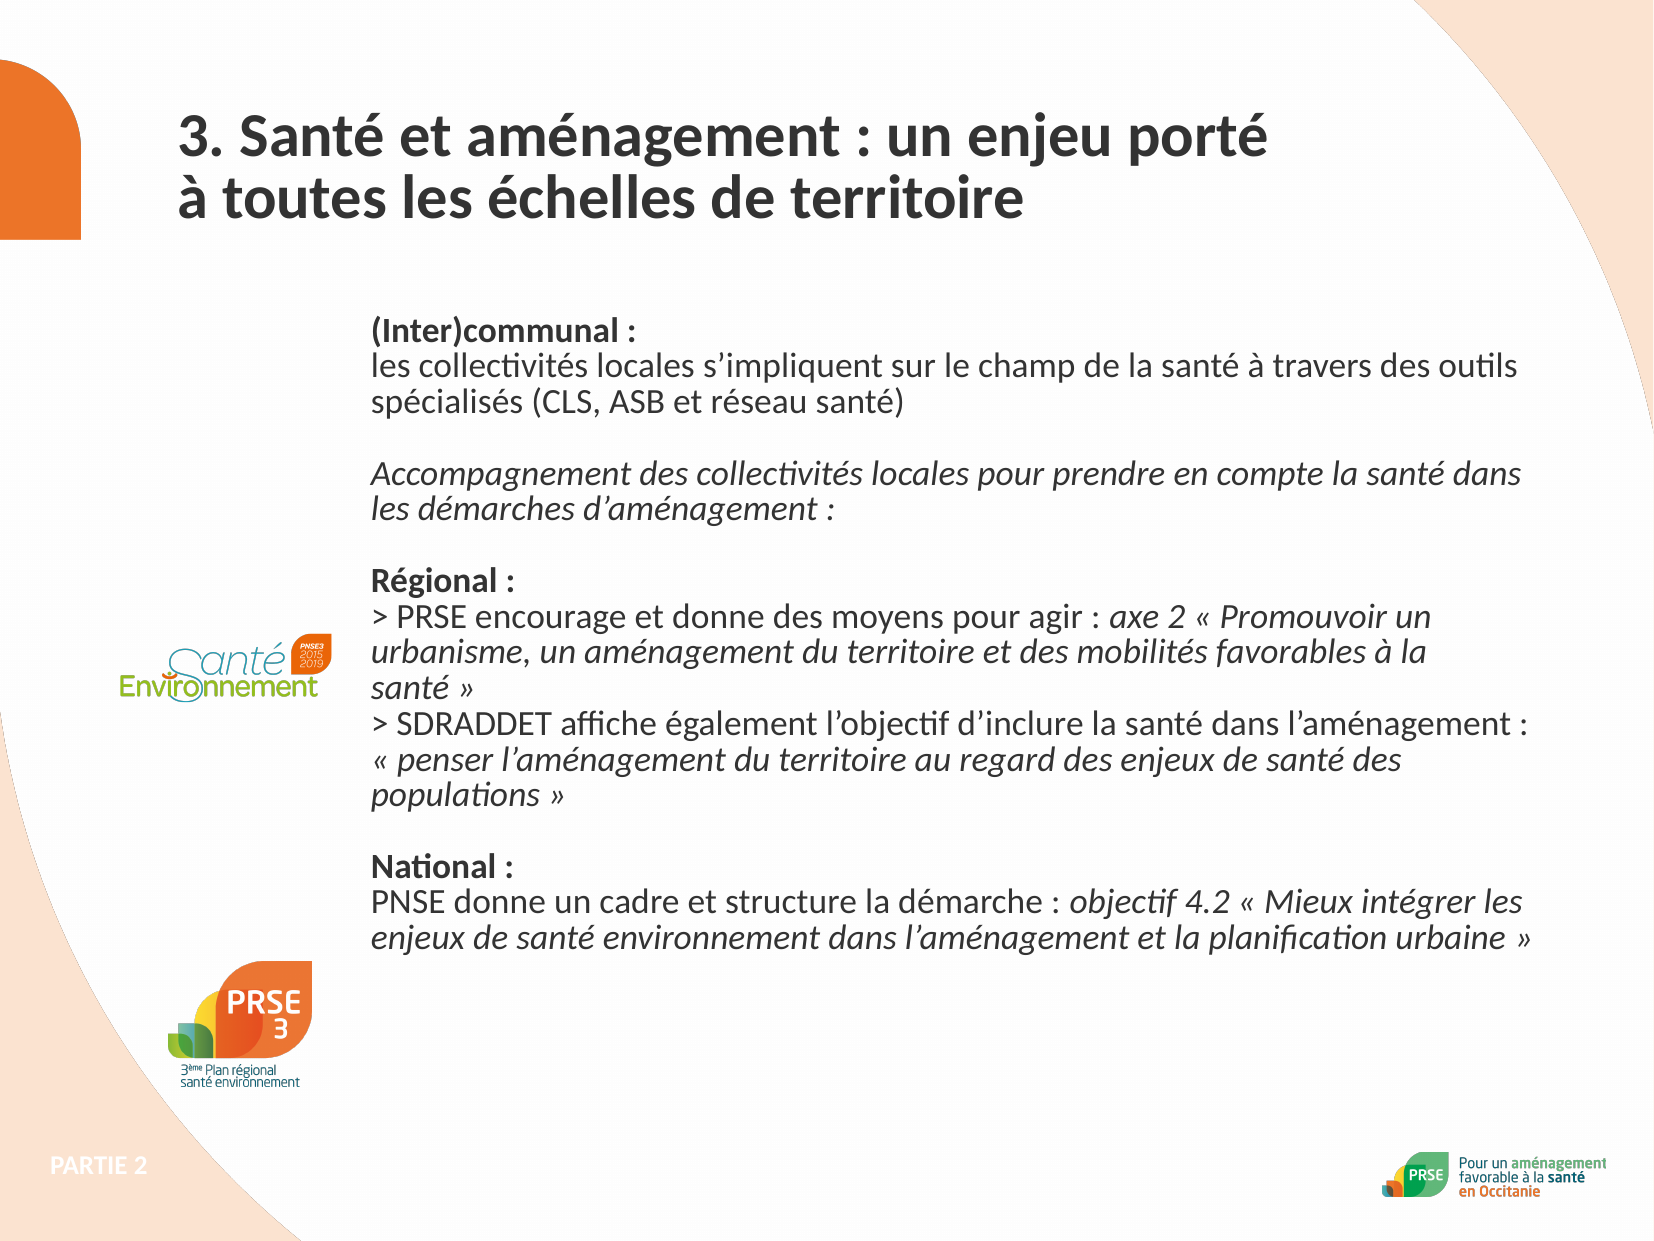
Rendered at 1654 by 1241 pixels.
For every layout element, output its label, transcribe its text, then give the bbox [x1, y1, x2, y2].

text_box (Inter)communal : les collectivités locales s’impliquent sur le champ de la santé à travers des outils spécialisés (CLS, ASB et réseau santé) Accompagnement des collectivités locales pour prendre en compte la santé dans les démarches d’aménagement : Régional : > PRSE encourage et donne des moyens pour agir : axe 2 « Promouvoir un urbanisme, un aménagement du territoire et des mobilités favorables à la santé » > SDRADDET affiche également l’objectif d’inclure la santé dans l’aménagement : « penser l’aménagement du territoire au regard des enjeux de santé des populations » National : PNSE donne un cadre et structure la démarche : objectif 4.2 « Mieux intégrer les enjeux de santé environnement dans l’aménagement et la planification urbaine » [356, 308, 1550, 1241]
title 3. Santé et aménagement : un enjeu porté à toutes les échelles de territoire [177, 57, 1619, 287]
text_box PARTIE 2 [35, 1147, 308, 1195]
picture [0, 0, 1654, 1241]
